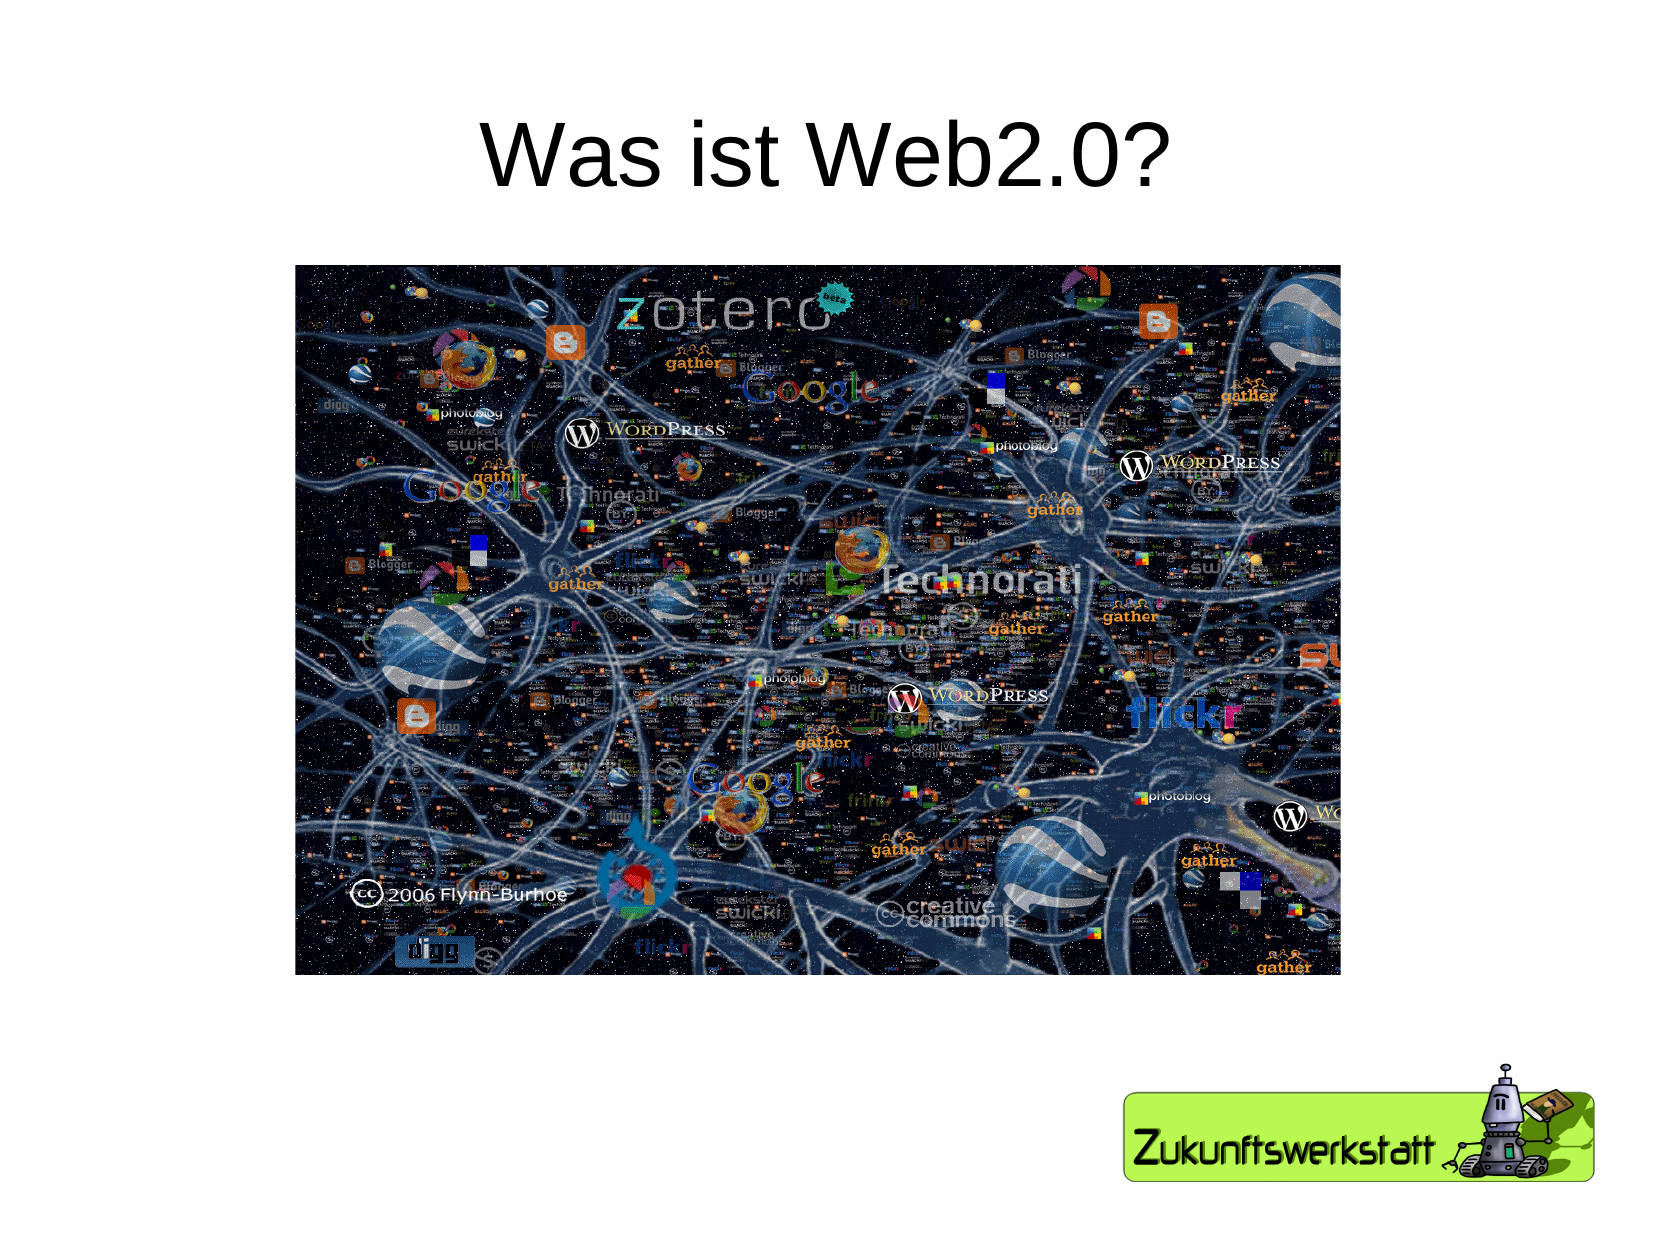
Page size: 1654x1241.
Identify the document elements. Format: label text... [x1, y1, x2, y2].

picture [295, 265, 1341, 975]
picture [1122, 1062, 1595, 1182]
text_box Was ist Web2.0? [82, 49, 1571, 257]
